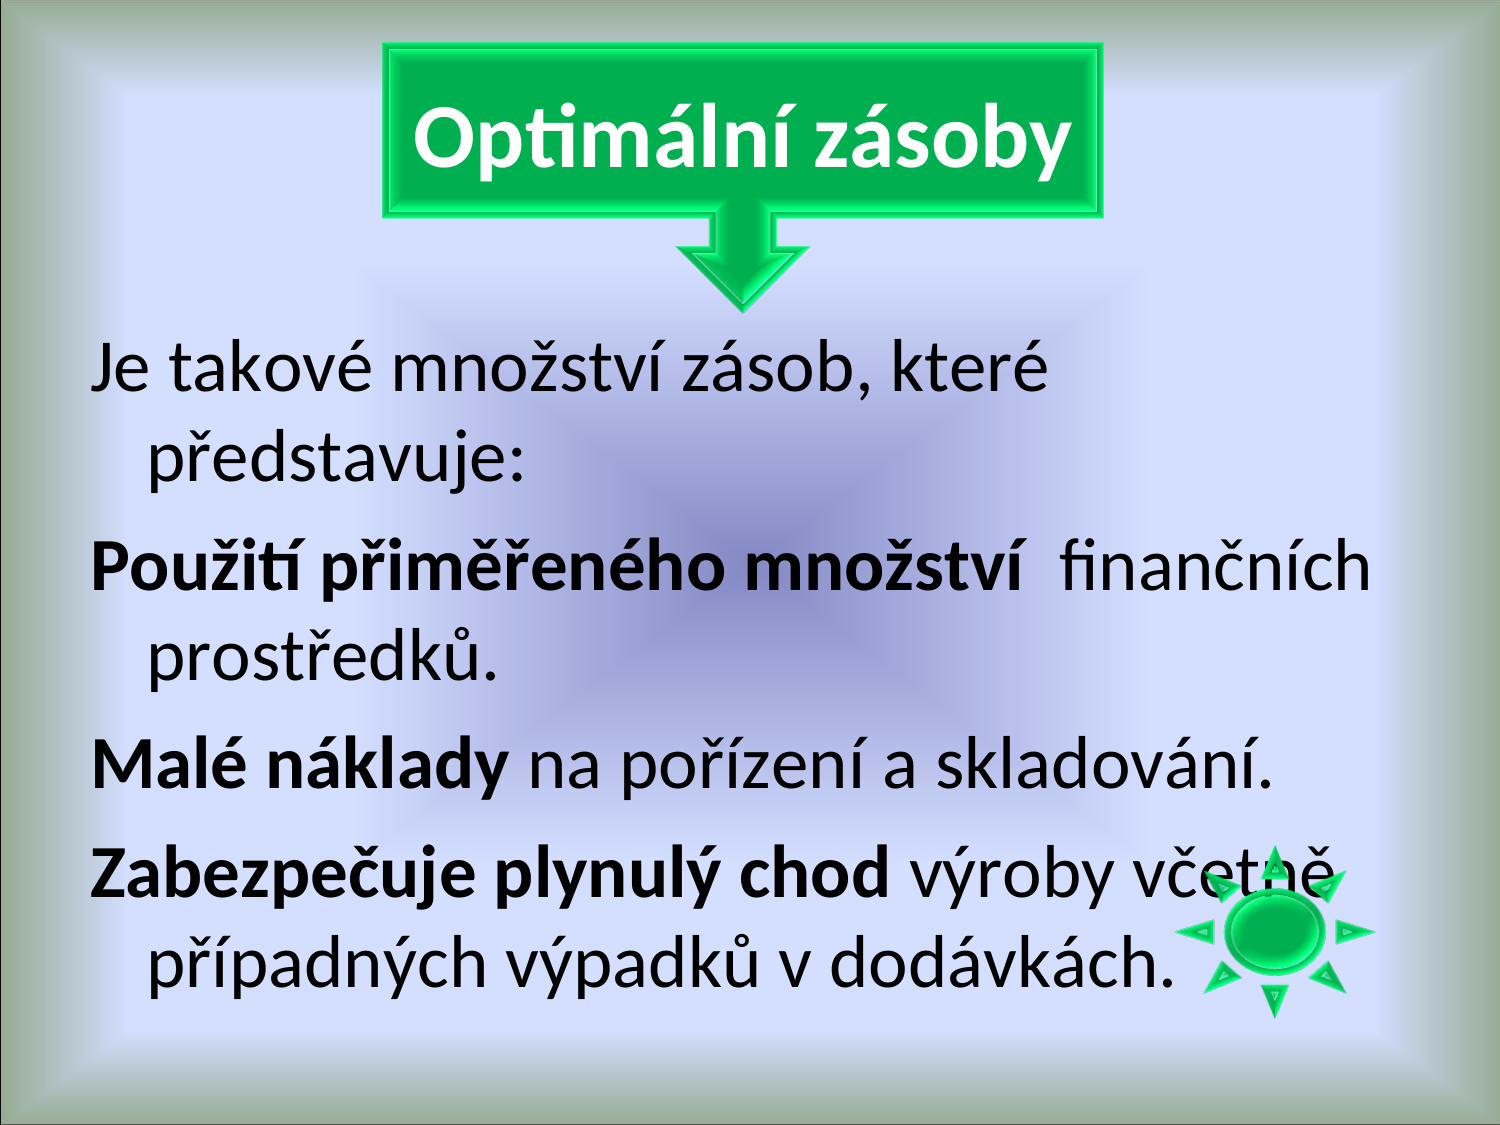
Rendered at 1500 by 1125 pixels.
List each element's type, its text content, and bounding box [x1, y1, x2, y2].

list Je takové množství zásob, které představuje: Použití přiměřeného množství finančních prostředků. Malé náklady na pořízení a skladování. Zabezpečuje plynulý chod výroby včetně případných výpadků v dodávkách. [74, 113, 1459, 1011]
picture [0, 0, 1500, 1125]
text_box Optimální zásoby [383, 42, 1105, 220]
